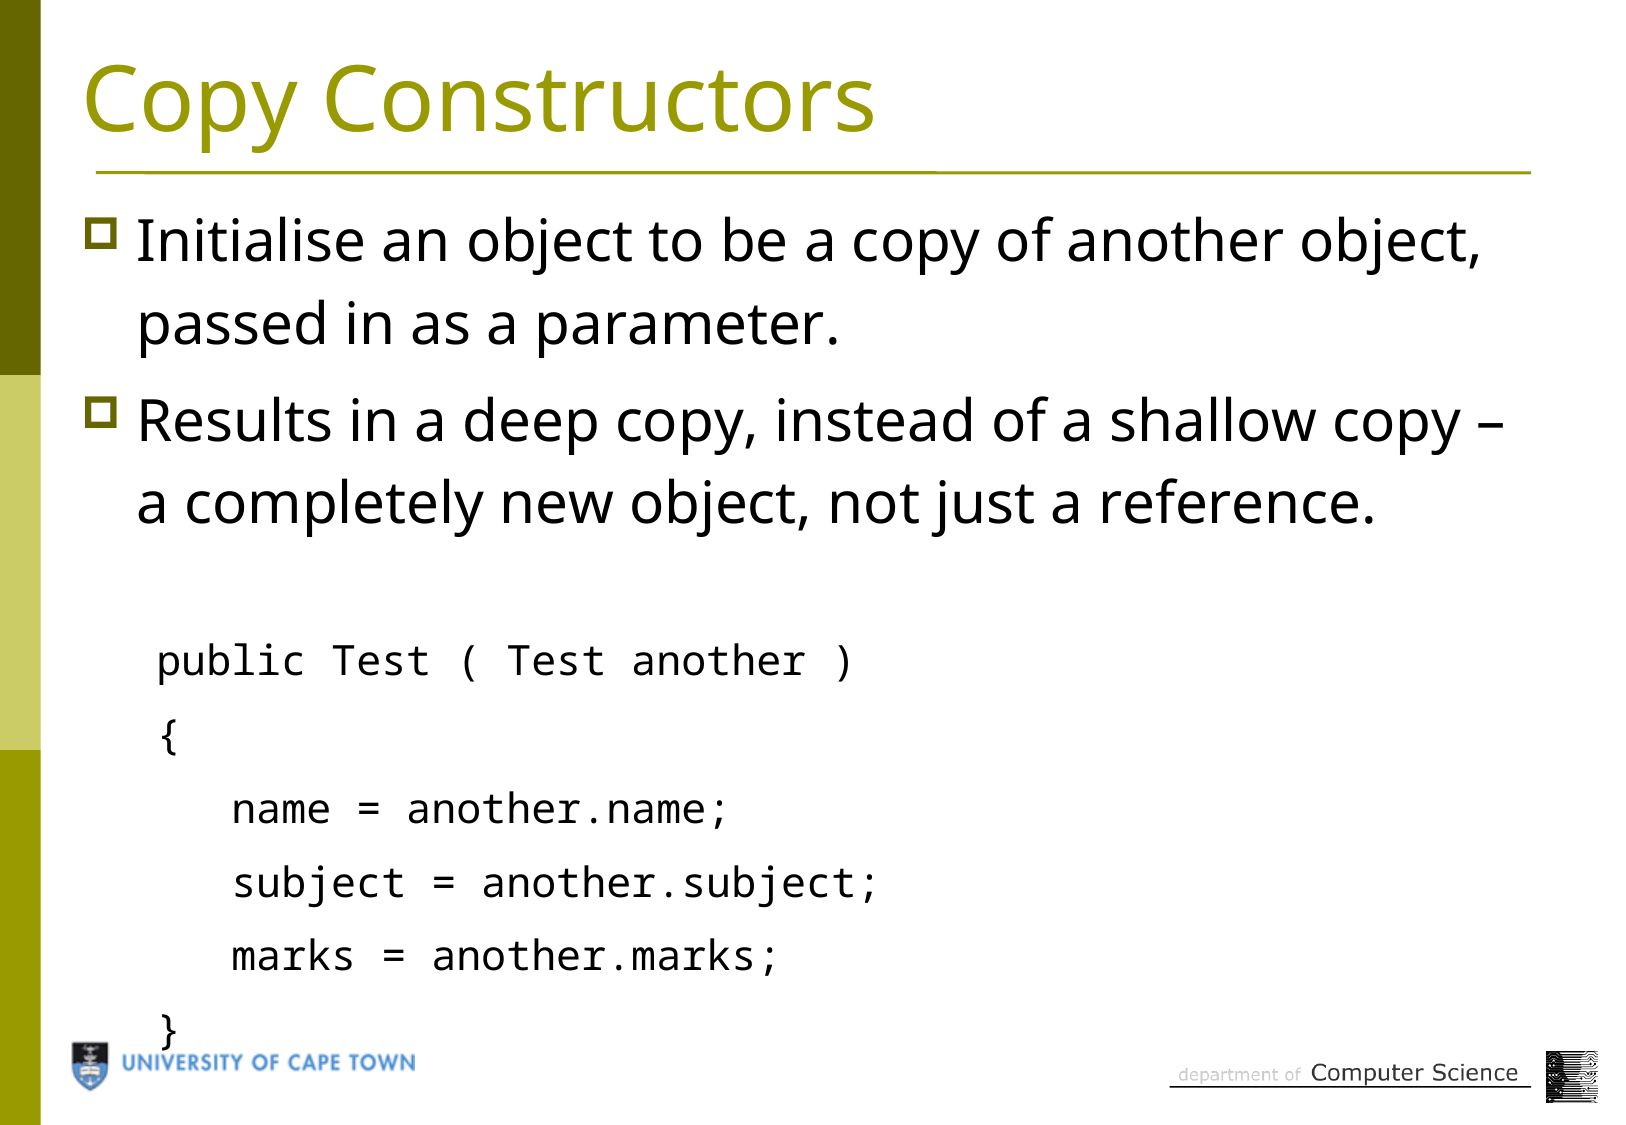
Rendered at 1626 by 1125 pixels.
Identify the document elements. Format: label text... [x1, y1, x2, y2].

picture [1169, 1043, 1532, 1091]
title Copy Constructors [81, 36, 1543, 165]
list Initialise an object to be a copy of another object, passed in as a parameter. Results in a deep copy, instead of a shallow copy – a completely new object, not just a reference. public Test ( Test another ) { name = another.name; subject = another.subject; marks = another.marks; } [81, 196, 1543, 991]
picture [1546, 1051, 1598, 1103]
picture [61, 1024, 415, 1103]
